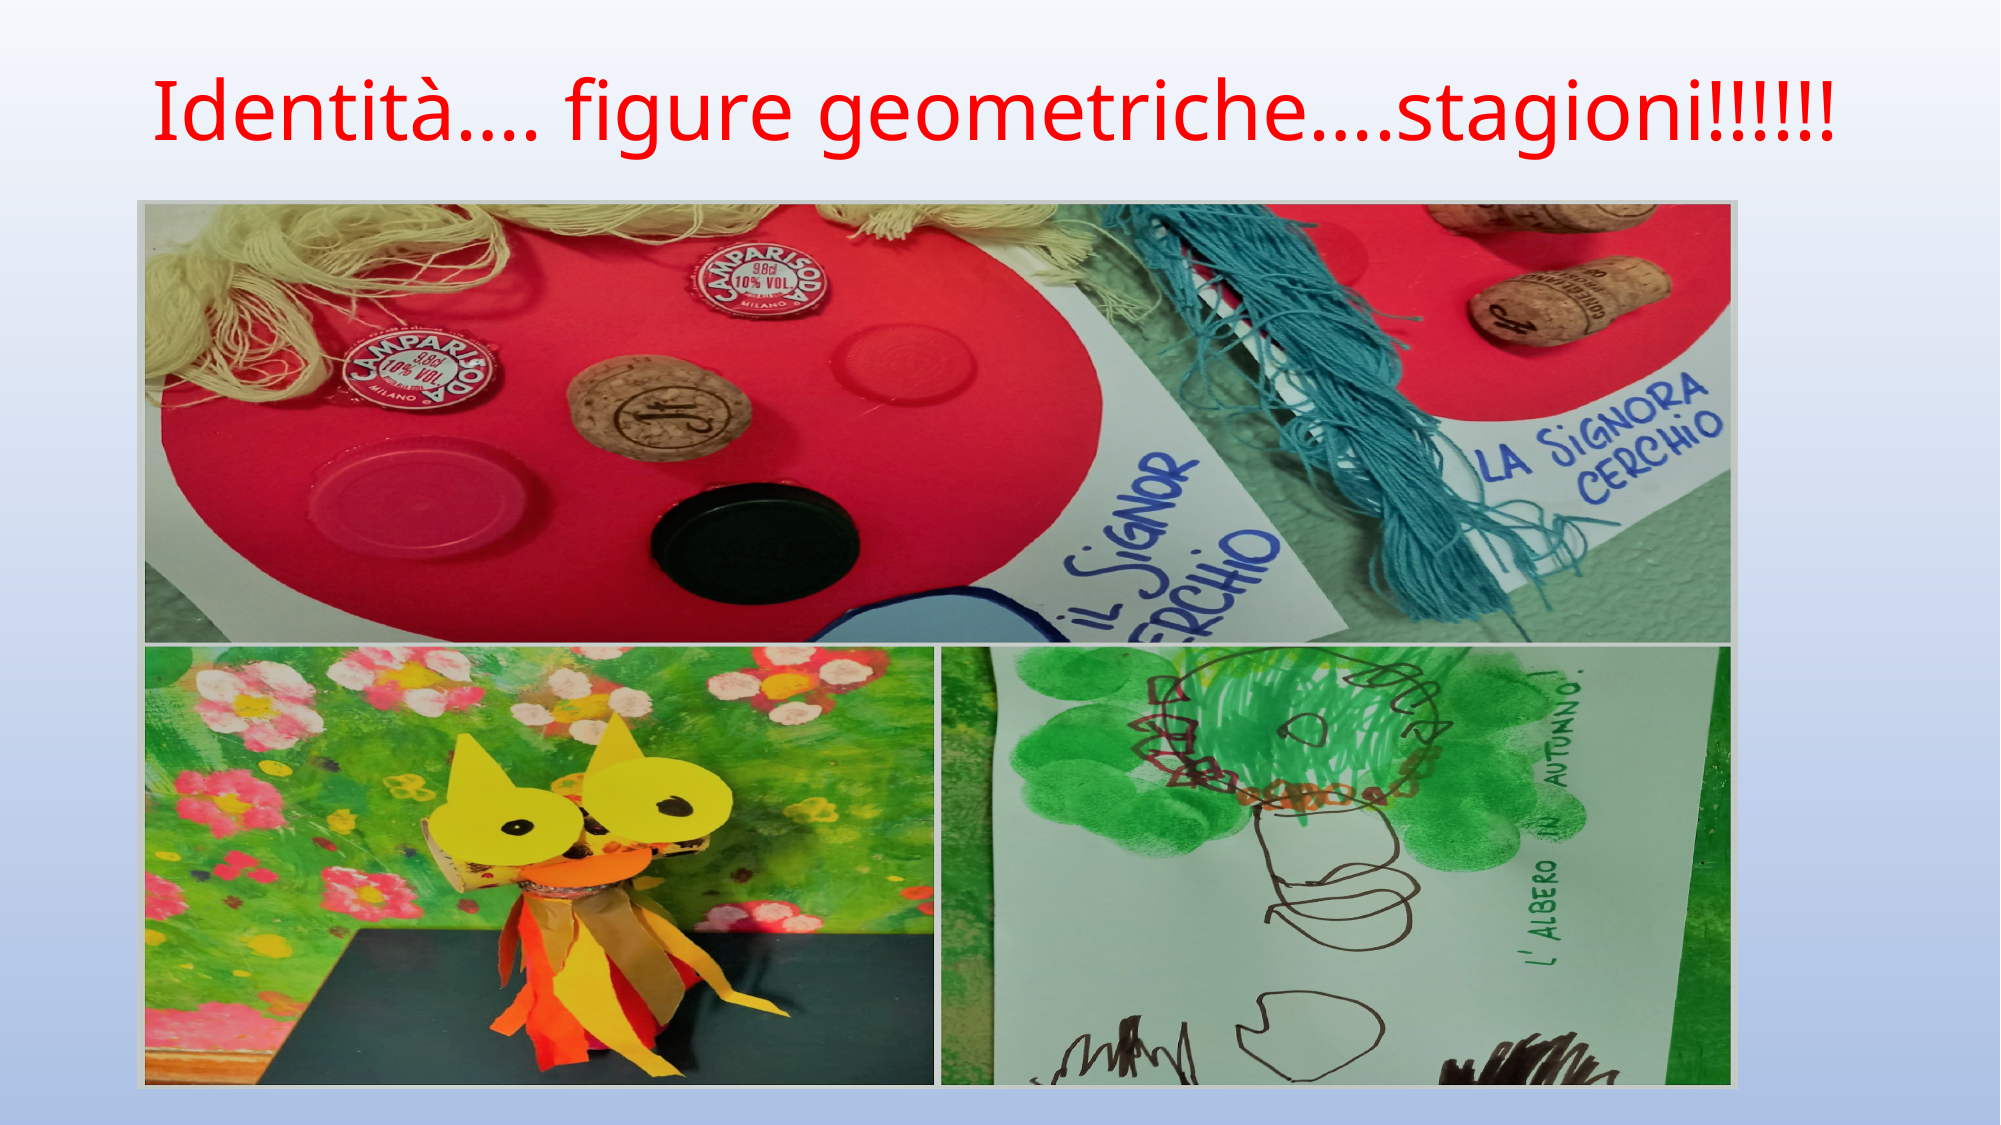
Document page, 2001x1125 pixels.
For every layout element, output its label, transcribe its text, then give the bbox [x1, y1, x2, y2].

picture [137, 200, 1738, 1089]
title Identità…. figure geometriche….stagioni!!!!!! [137, 59, 1863, 167]
